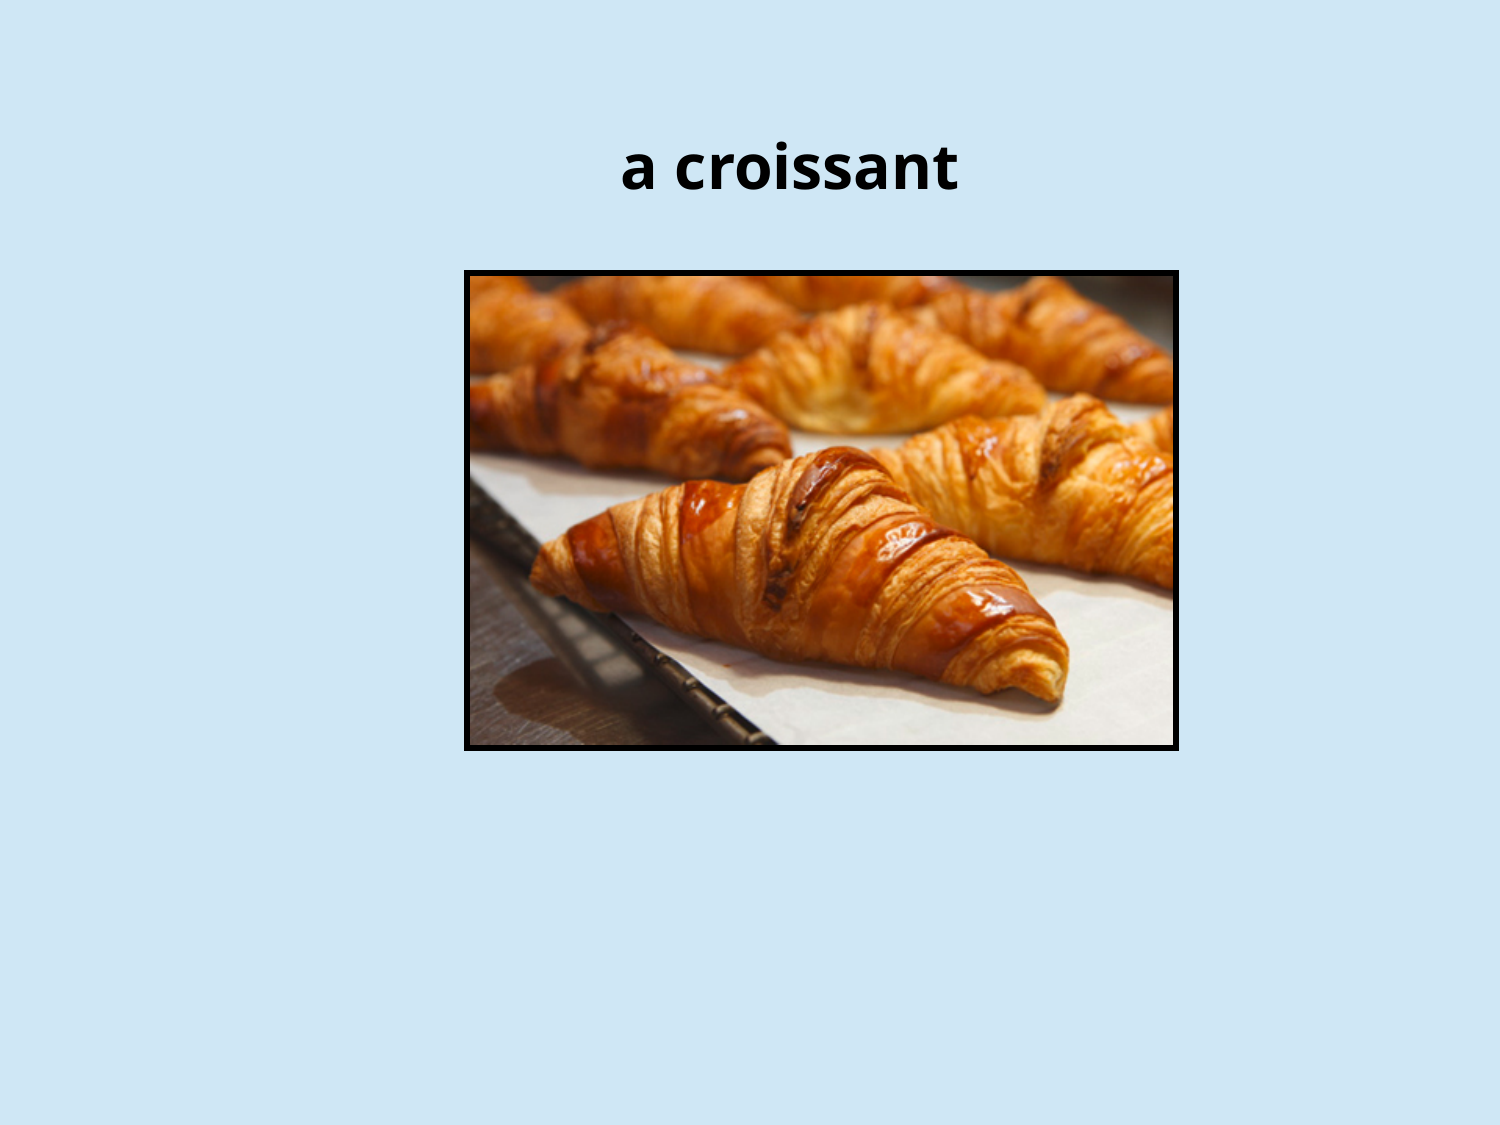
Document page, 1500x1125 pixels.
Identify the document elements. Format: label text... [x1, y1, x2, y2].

text_box a croissant [321, 44, 1243, 210]
picture [469, 276, 1173, 746]
